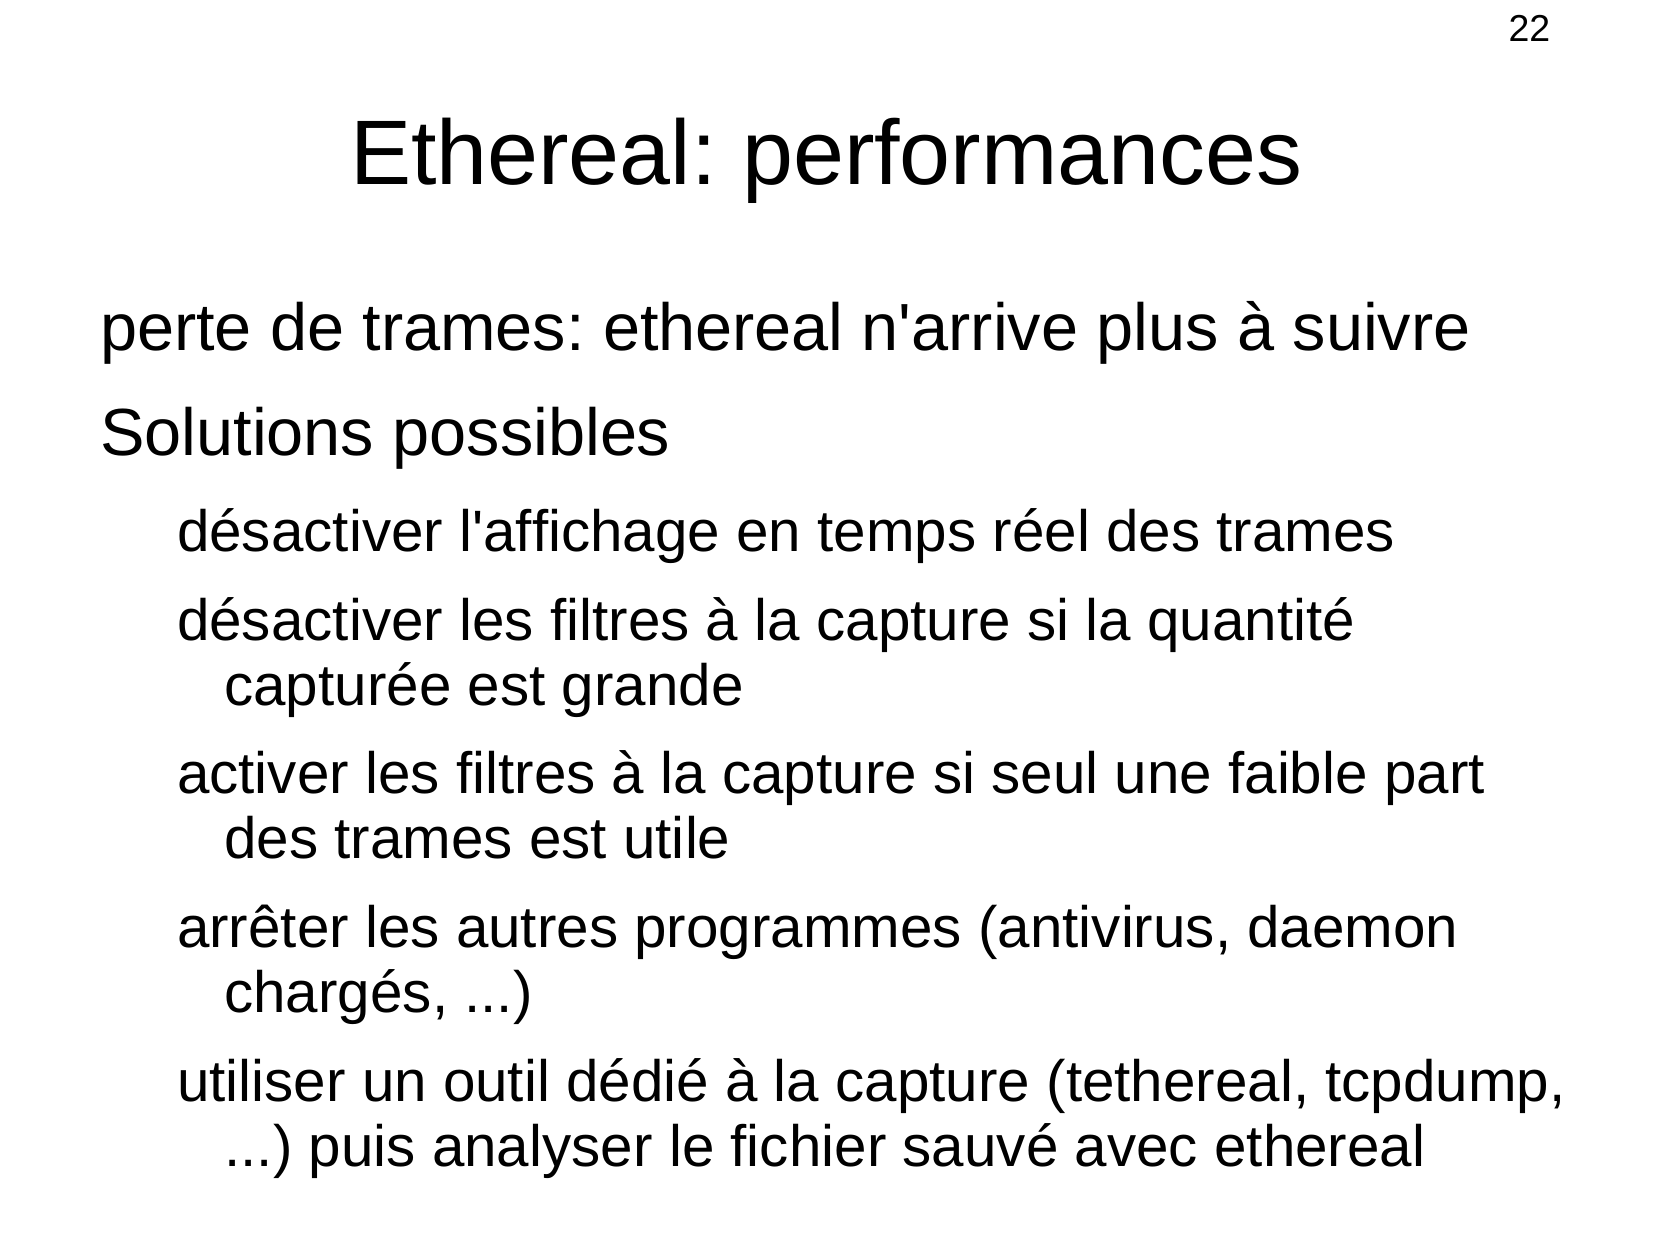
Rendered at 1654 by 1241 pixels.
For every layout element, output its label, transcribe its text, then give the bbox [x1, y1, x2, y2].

title Ethereal: performances [82, 56, 1571, 250]
list perte de trames: ethereal n'arrive plus à suivre Solutions possibles désactiver l'affichage en temps réel des trames désactiver les filtres à la capture si la quantité capturée est grande activer les filtres à la capture si seul une faible part des trames est utile arrêter les autres programmes (antivirus, daemon chargés, ...) utiliser un outil dédié à la capture (tethereal, tcpdump, ...) puis analyser le fichier sauvé avec ethereal [82, 290, 1571, 1179]
